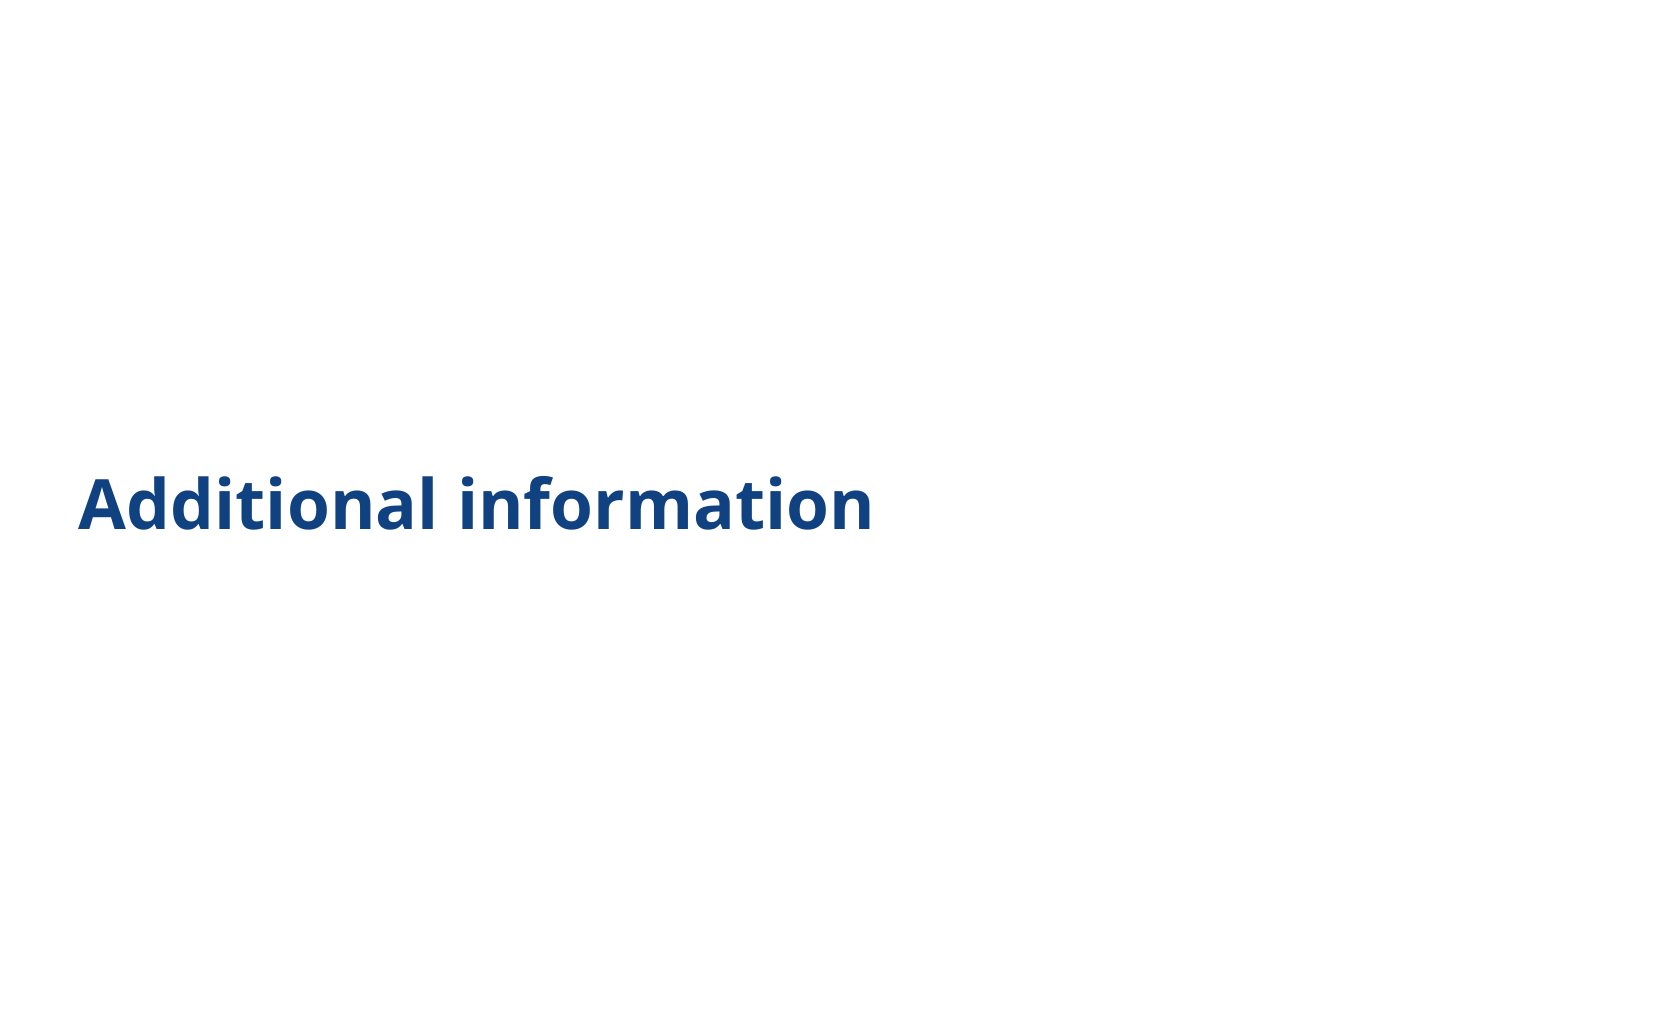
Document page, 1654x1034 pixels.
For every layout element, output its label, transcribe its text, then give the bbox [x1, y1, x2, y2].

title Additional information [78, 427, 1547, 578]
